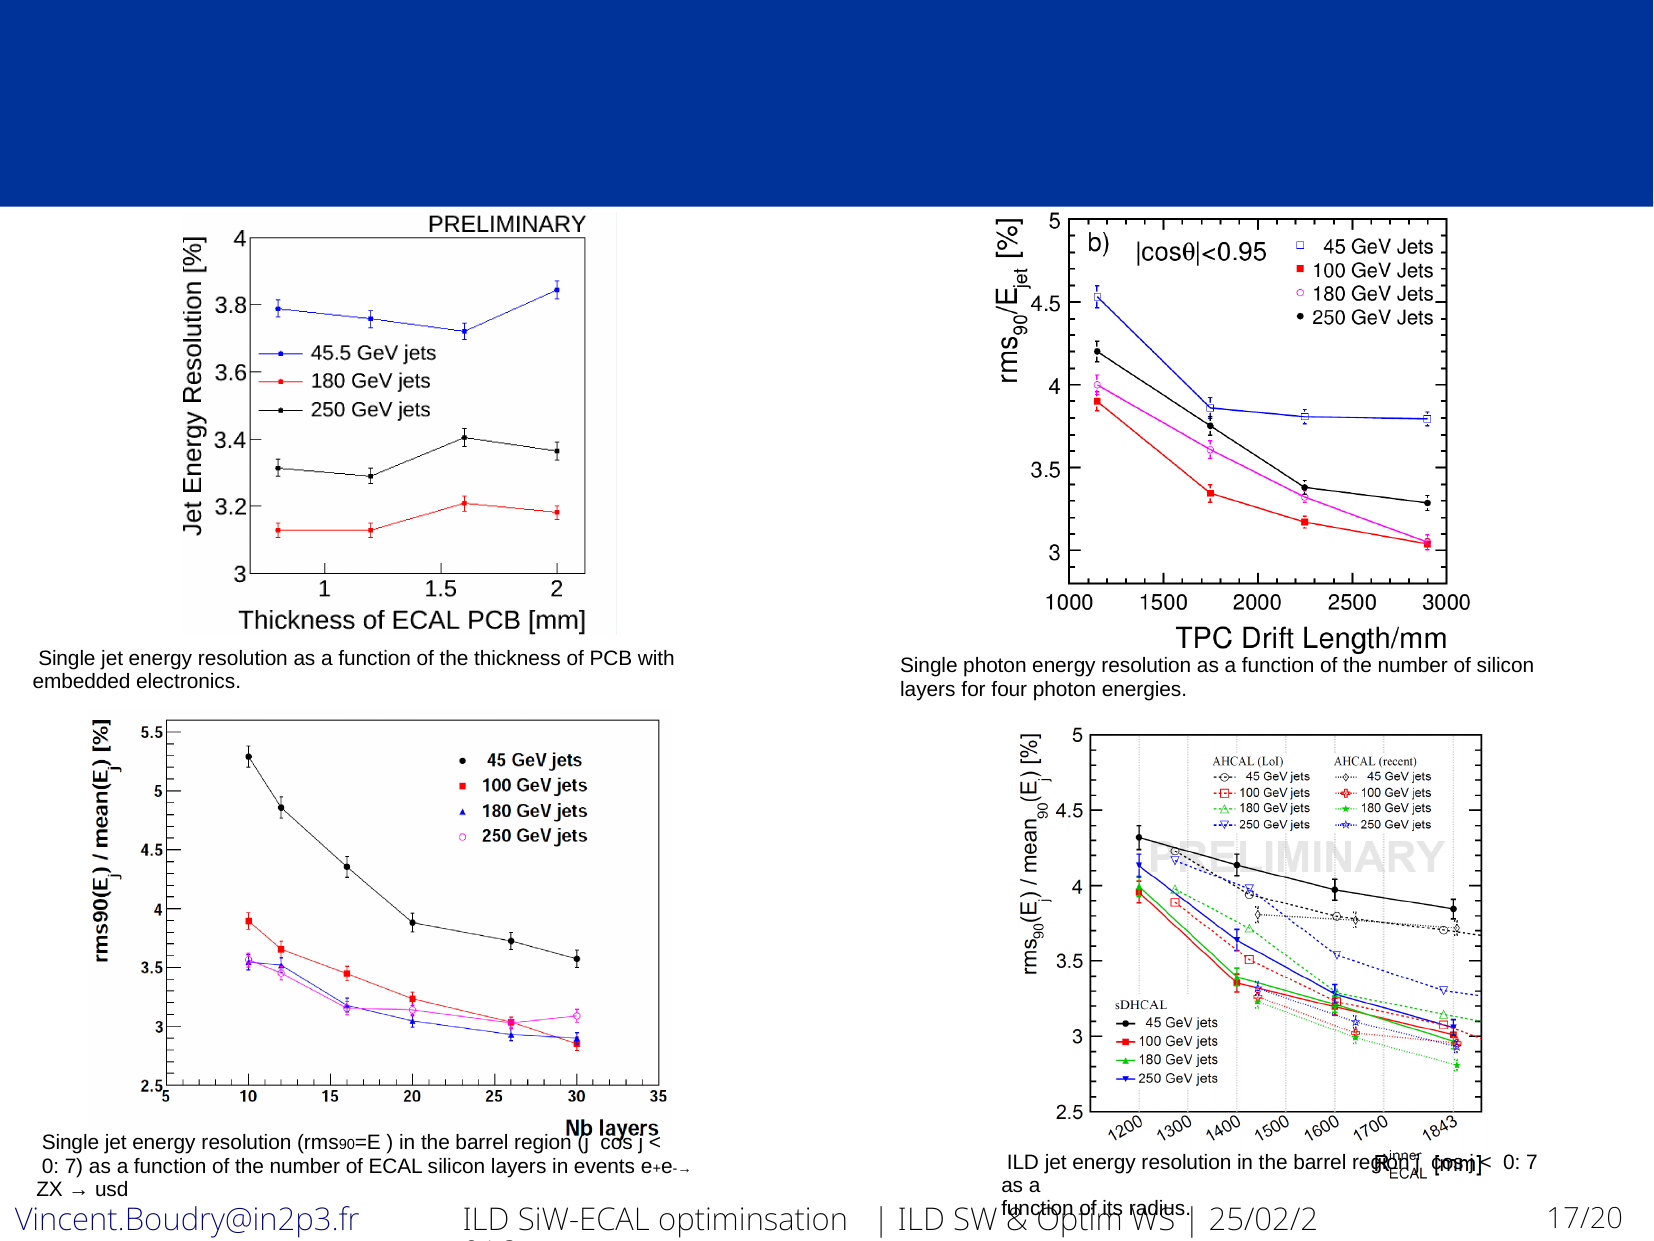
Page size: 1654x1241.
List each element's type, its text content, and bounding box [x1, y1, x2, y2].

text_box Single jet energy resolution as a function of the thickness of PCB with embedded electronics. [17, 638, 790, 701]
picture [88, 710, 672, 1123]
text_box Single jet energy resolution (rms90=E ) in the barrel region (j cos j < 0: 7) as a function of the number of ECAL silicon layers in events e+e-→ ZX → usd [21, 1123, 709, 1209]
picture [1018, 725, 1488, 1143]
text_box ILD jet energy resolution in the barrel region j cos j < 0: 7 as a function of its radius. [986, 1143, 1554, 1228]
picture [987, 211, 1474, 646]
text_box Single photon energy resolution as a function of the number of silicon layers for four photon energies. [885, 646, 1639, 709]
picture [183, 212, 617, 635]
